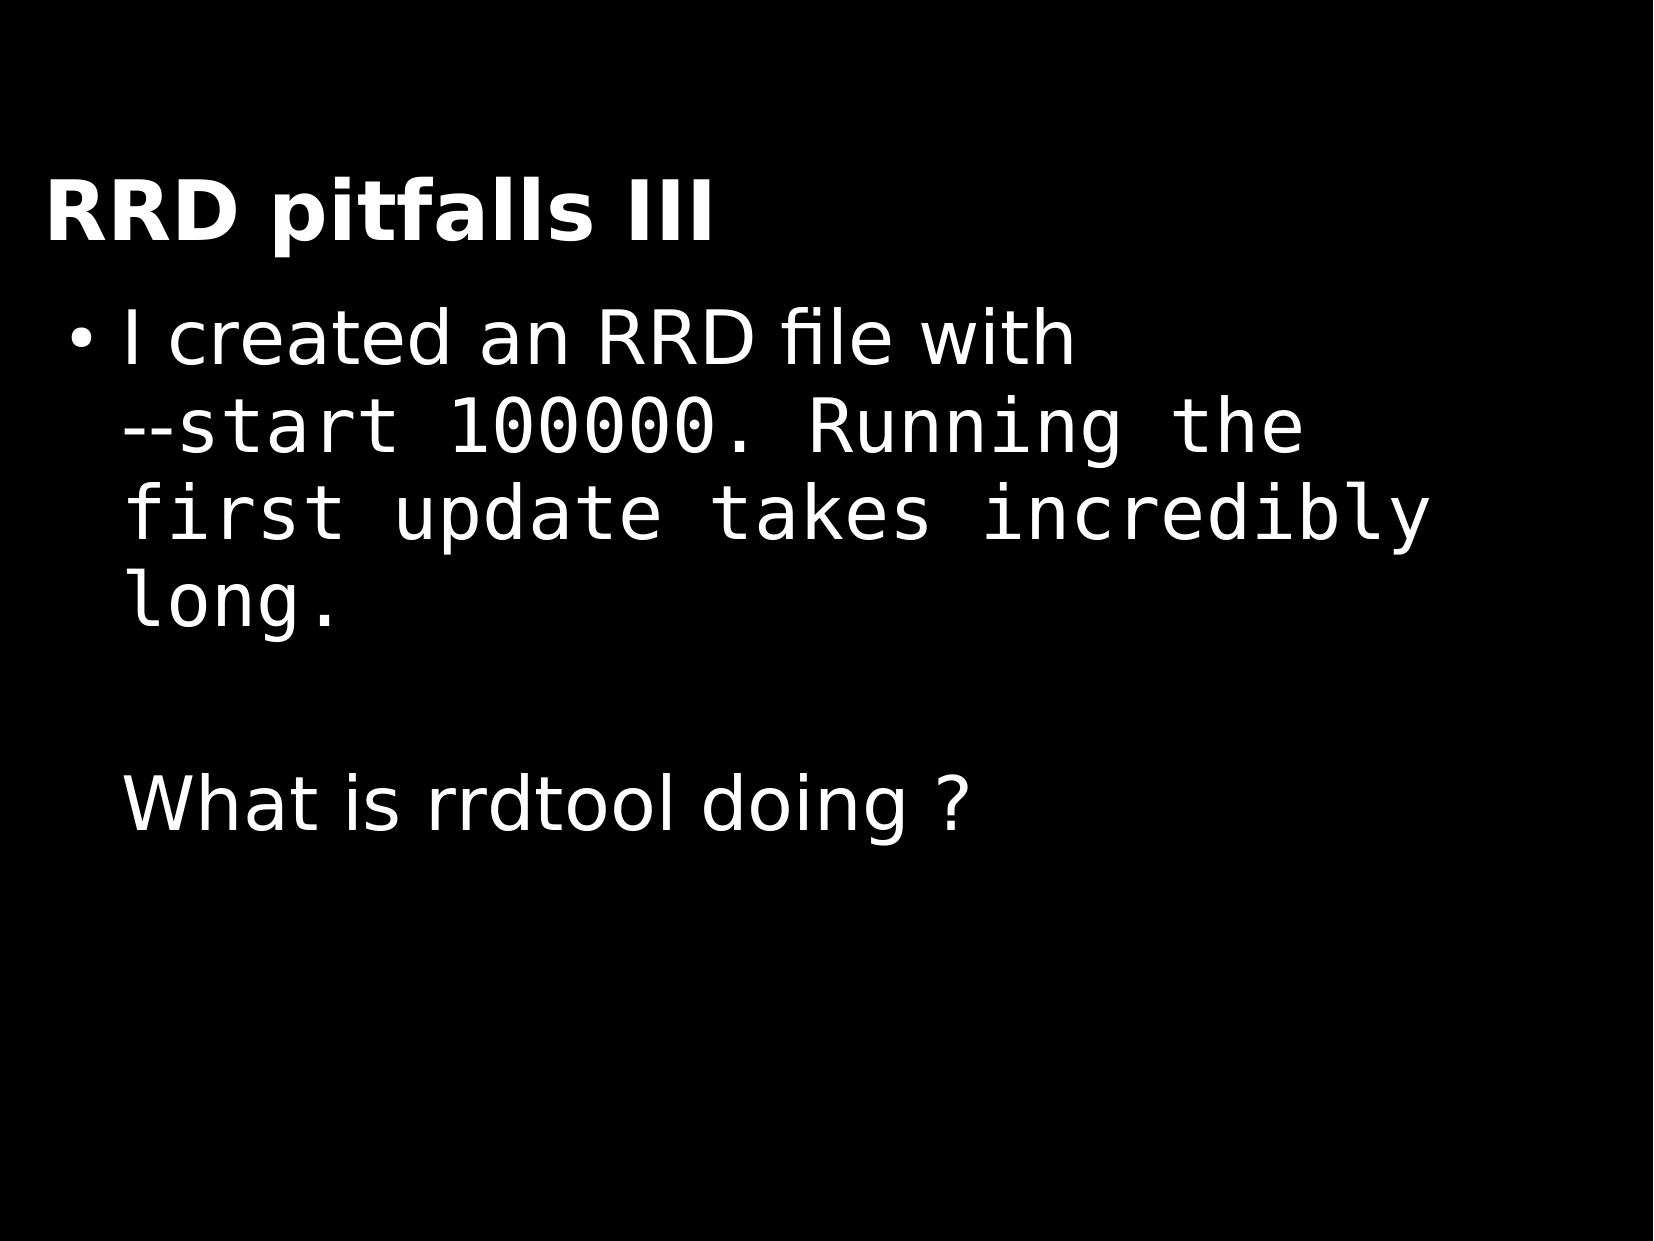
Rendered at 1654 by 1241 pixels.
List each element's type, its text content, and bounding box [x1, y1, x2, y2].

list I created an RRD file with --start 100000. Running the first update takes incredibly long. What is rrdtool doing ? [50, 295, 1571, 1099]
title RRD pitfalls III [43, 137, 1581, 287]
